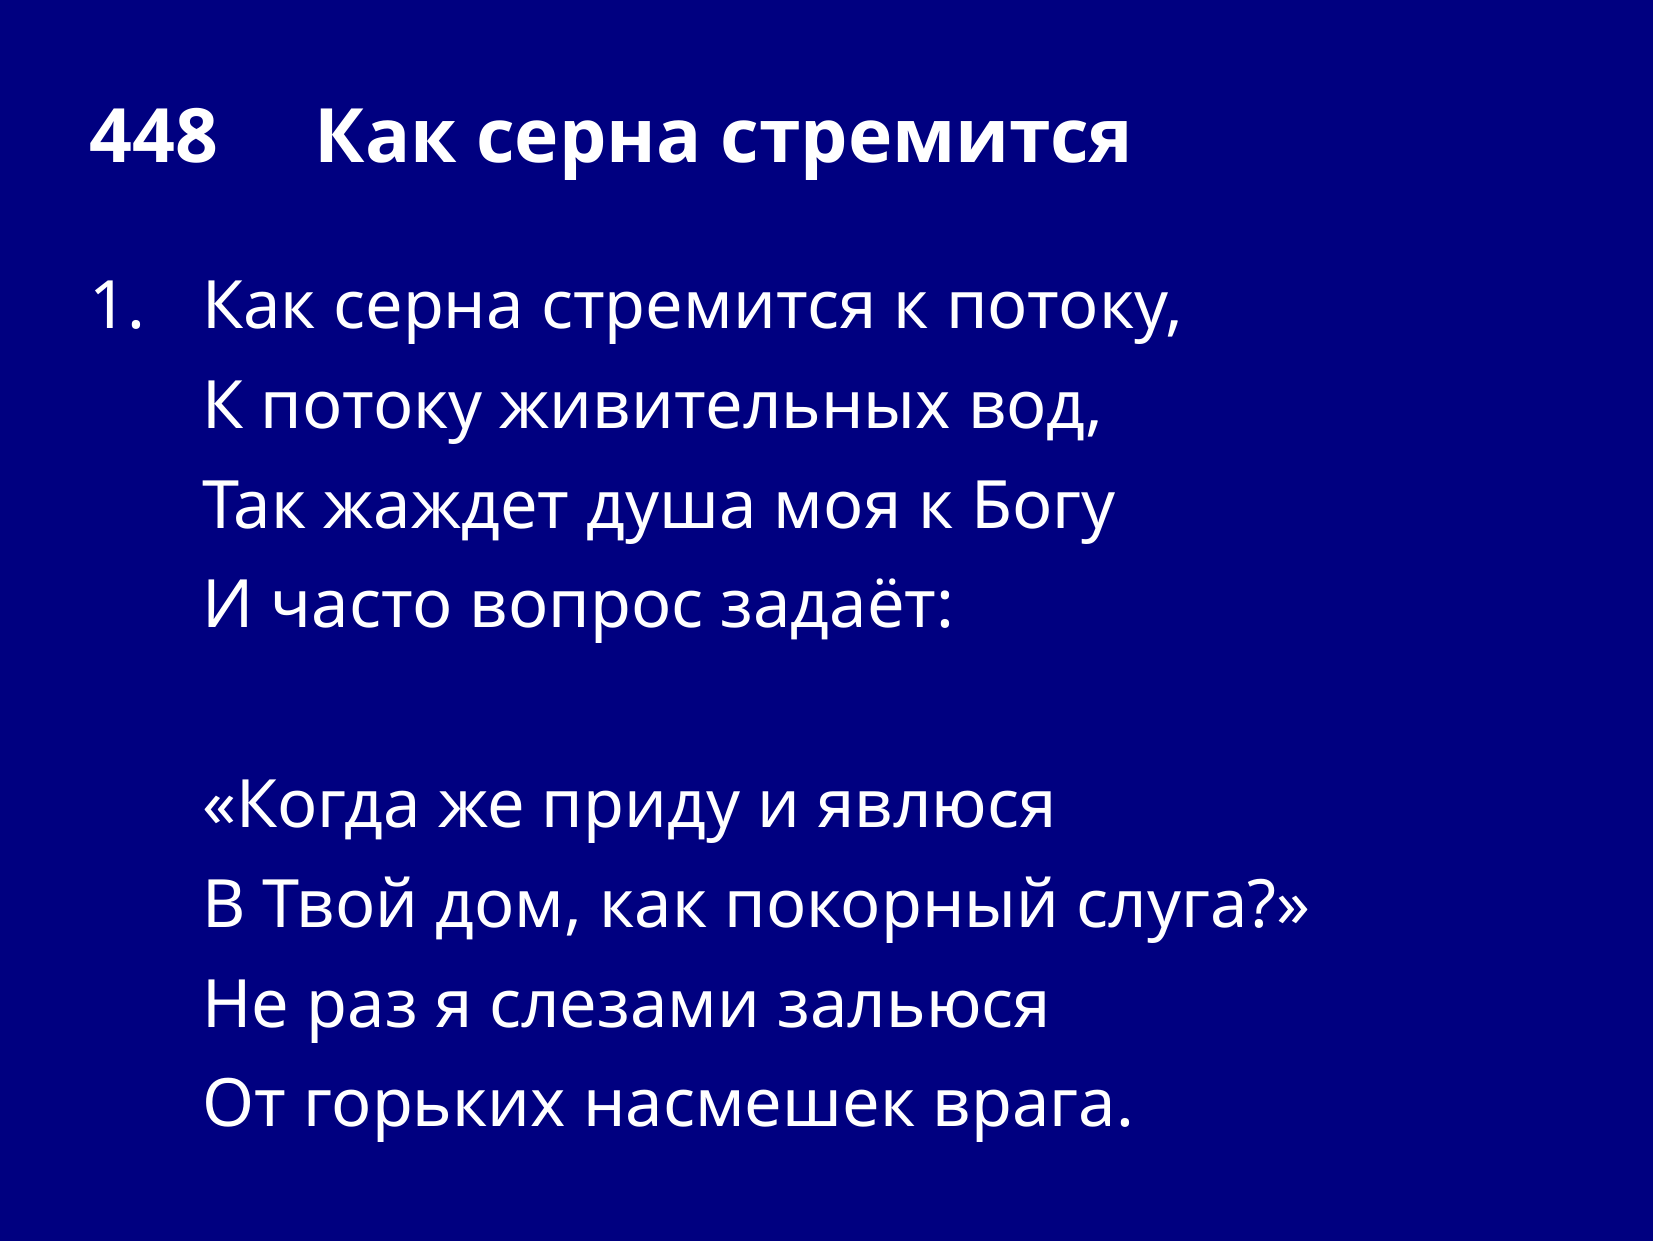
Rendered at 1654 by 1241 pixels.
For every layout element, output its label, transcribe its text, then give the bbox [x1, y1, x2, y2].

text_box 448 Как серна стремится [75, 75, 1576, 188]
text_box 1. Как серна стремится к потоку, К потоку живительных вод, Так жаждет душа моя к Богу И часто вопрос задаёт: «Когда же приду и явлюся В Твой дом, как покорный слуга?» Не раз я слезами зальюся От горьких насмешек врага. [75, 188, 1576, 1163]
